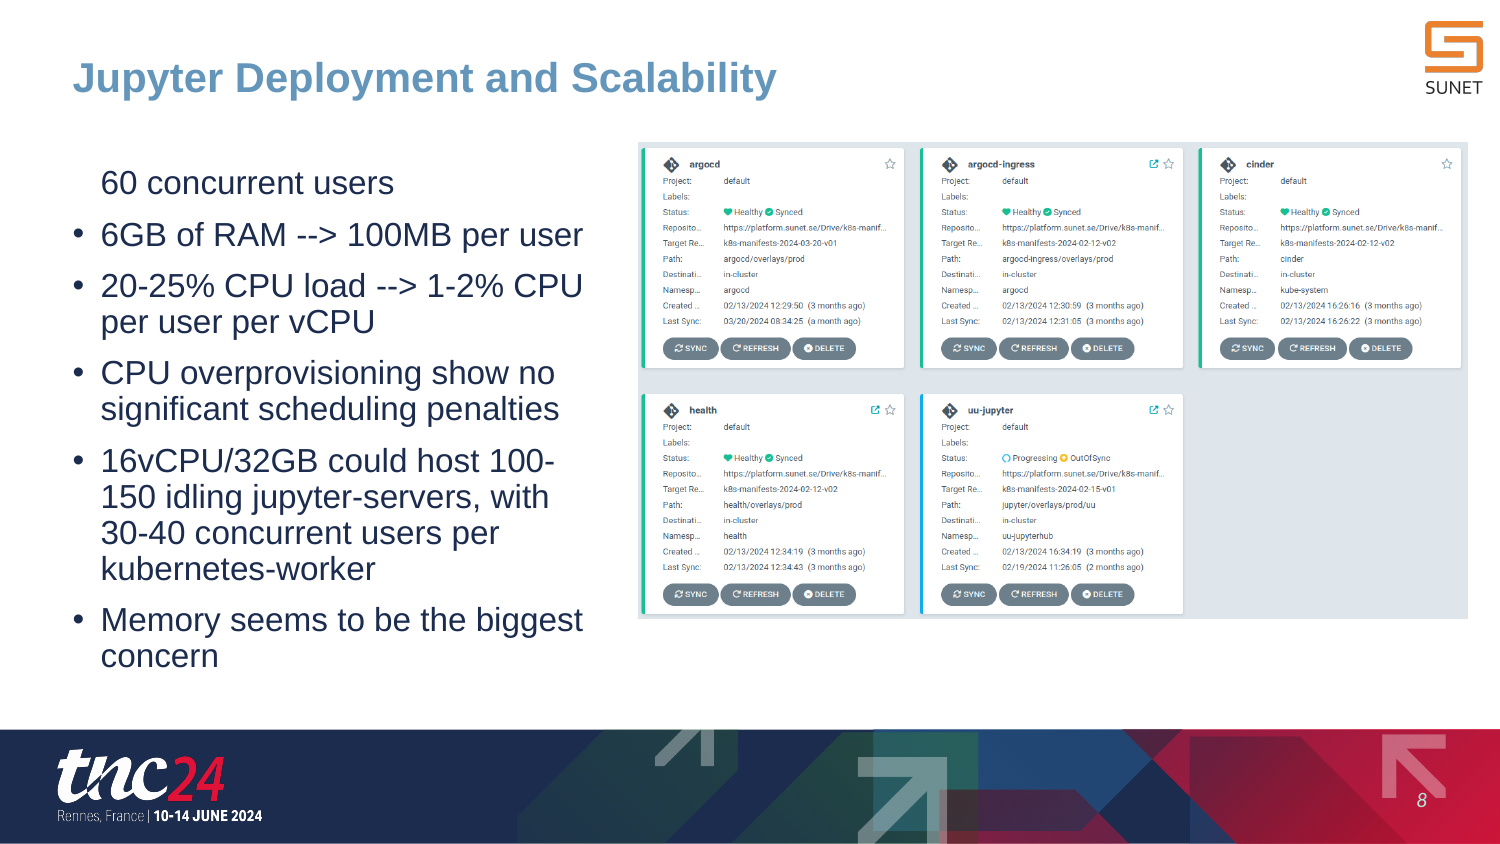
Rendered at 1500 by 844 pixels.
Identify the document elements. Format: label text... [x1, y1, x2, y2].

title Jupyter Deployment and Scalability [57, 21, 1442, 136]
picture [638, 142, 1468, 619]
picture [57, 749, 262, 823]
picture [1425, 21, 1483, 94]
list 60 concurrent users 6GB of RAM --> 100MB per user 20-25% CPU load --> 1-2% CPU per user per vCPU CPU overprovisioning show no significant scheduling penalties 16vCPU/32GB could host 100-150 idling jupyter-servers, with 30-40 concurrent users per kubernetes-worker Memory seems to be the biggest concern [57, 158, 601, 648]
